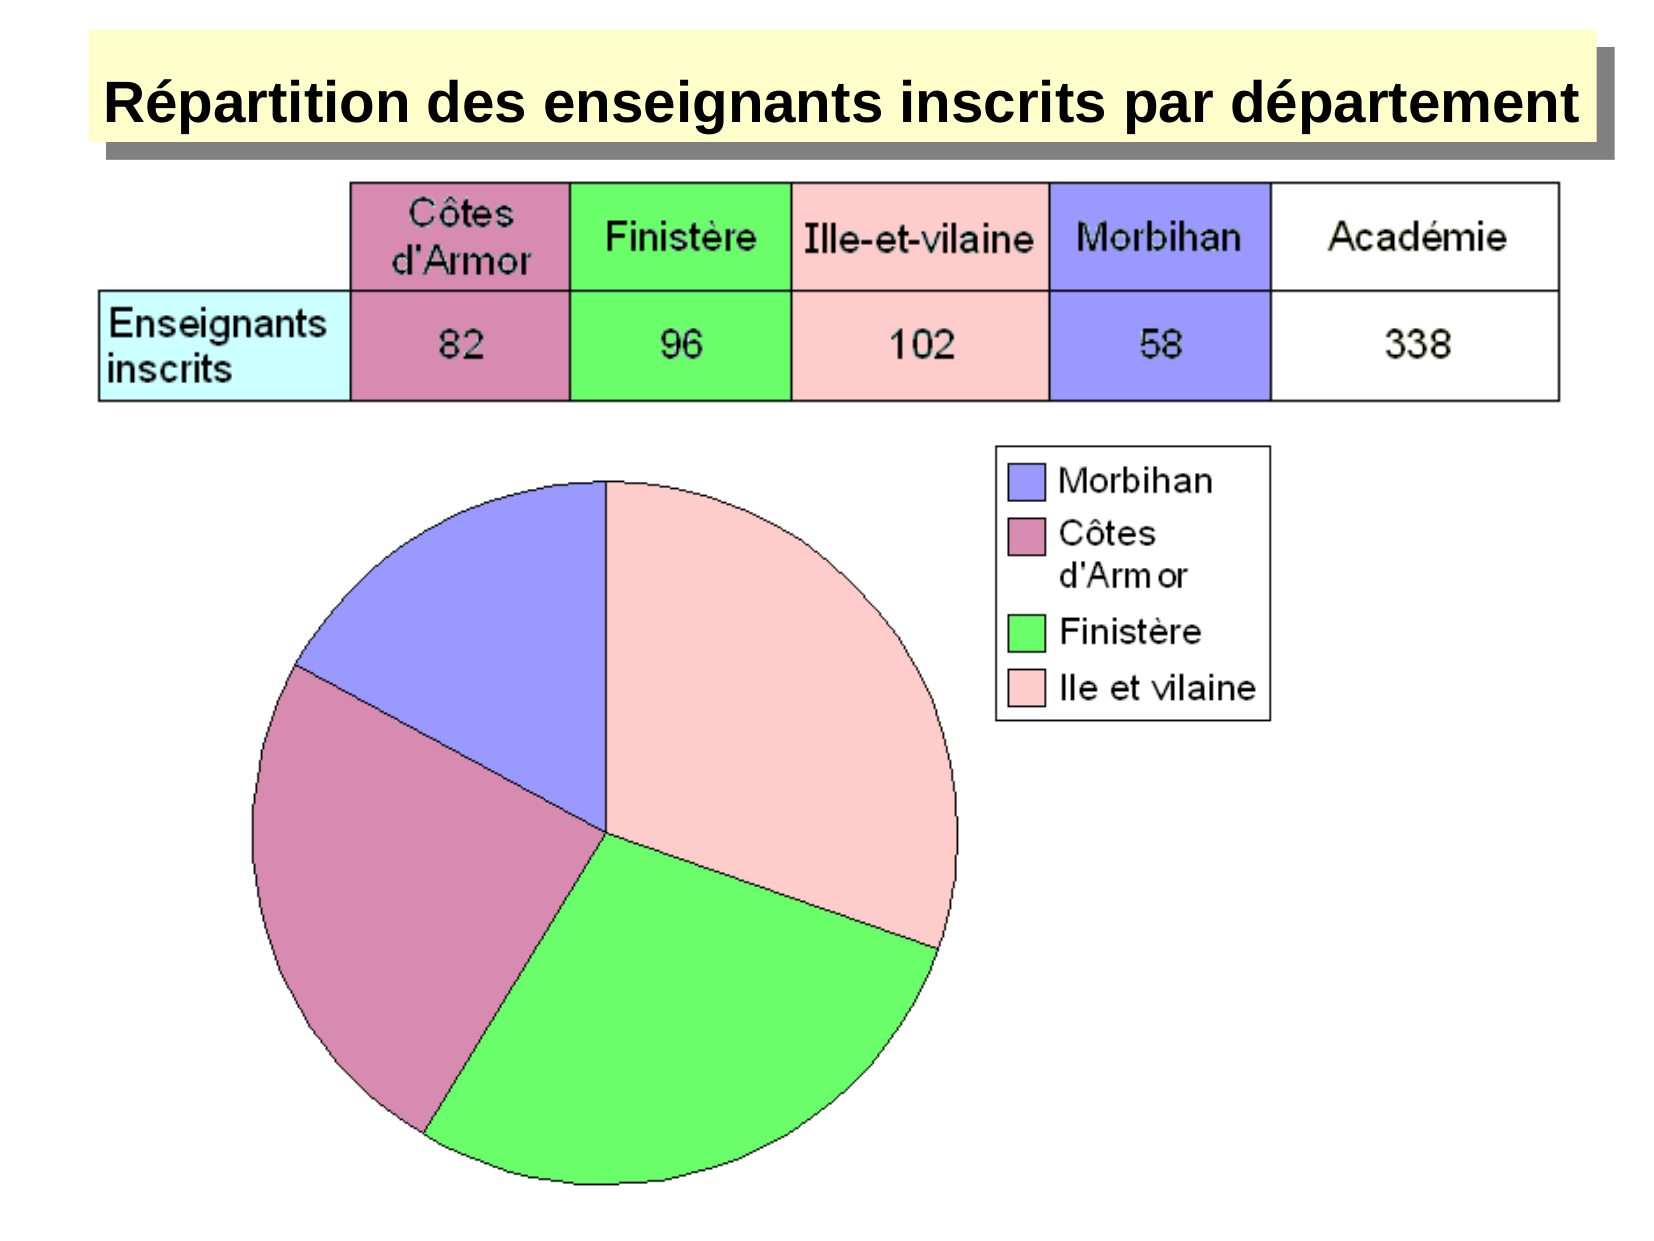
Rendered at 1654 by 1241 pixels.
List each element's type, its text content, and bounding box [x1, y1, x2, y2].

picture [240, 437, 1282, 1198]
picture [90, 178, 1565, 409]
text_box Répartition des enseignants inscrits par département [88, 29, 1597, 111]
